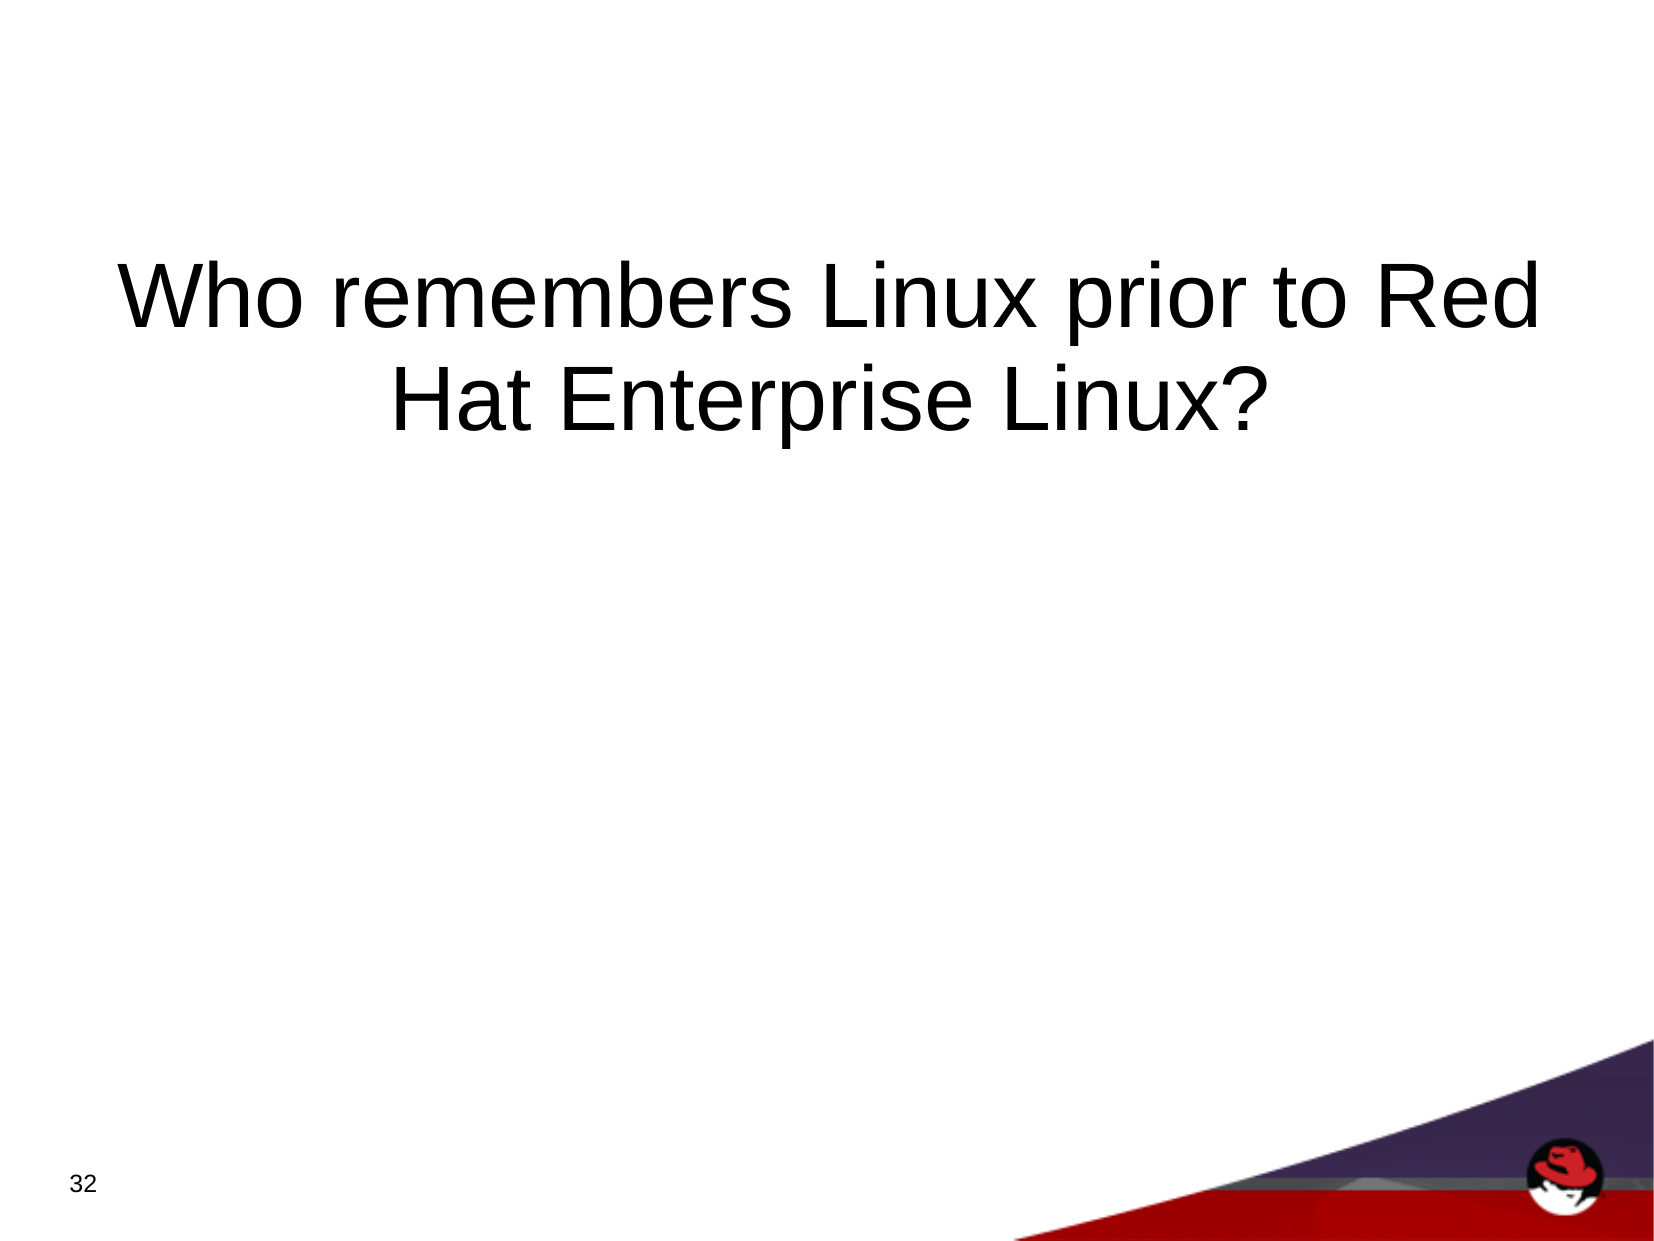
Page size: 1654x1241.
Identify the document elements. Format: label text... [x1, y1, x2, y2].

picture [1012, 1036, 1654, 1241]
list Who remembers Linux prior to Red Hat Enterprise Linux? [86, 244, 1576, 1039]
